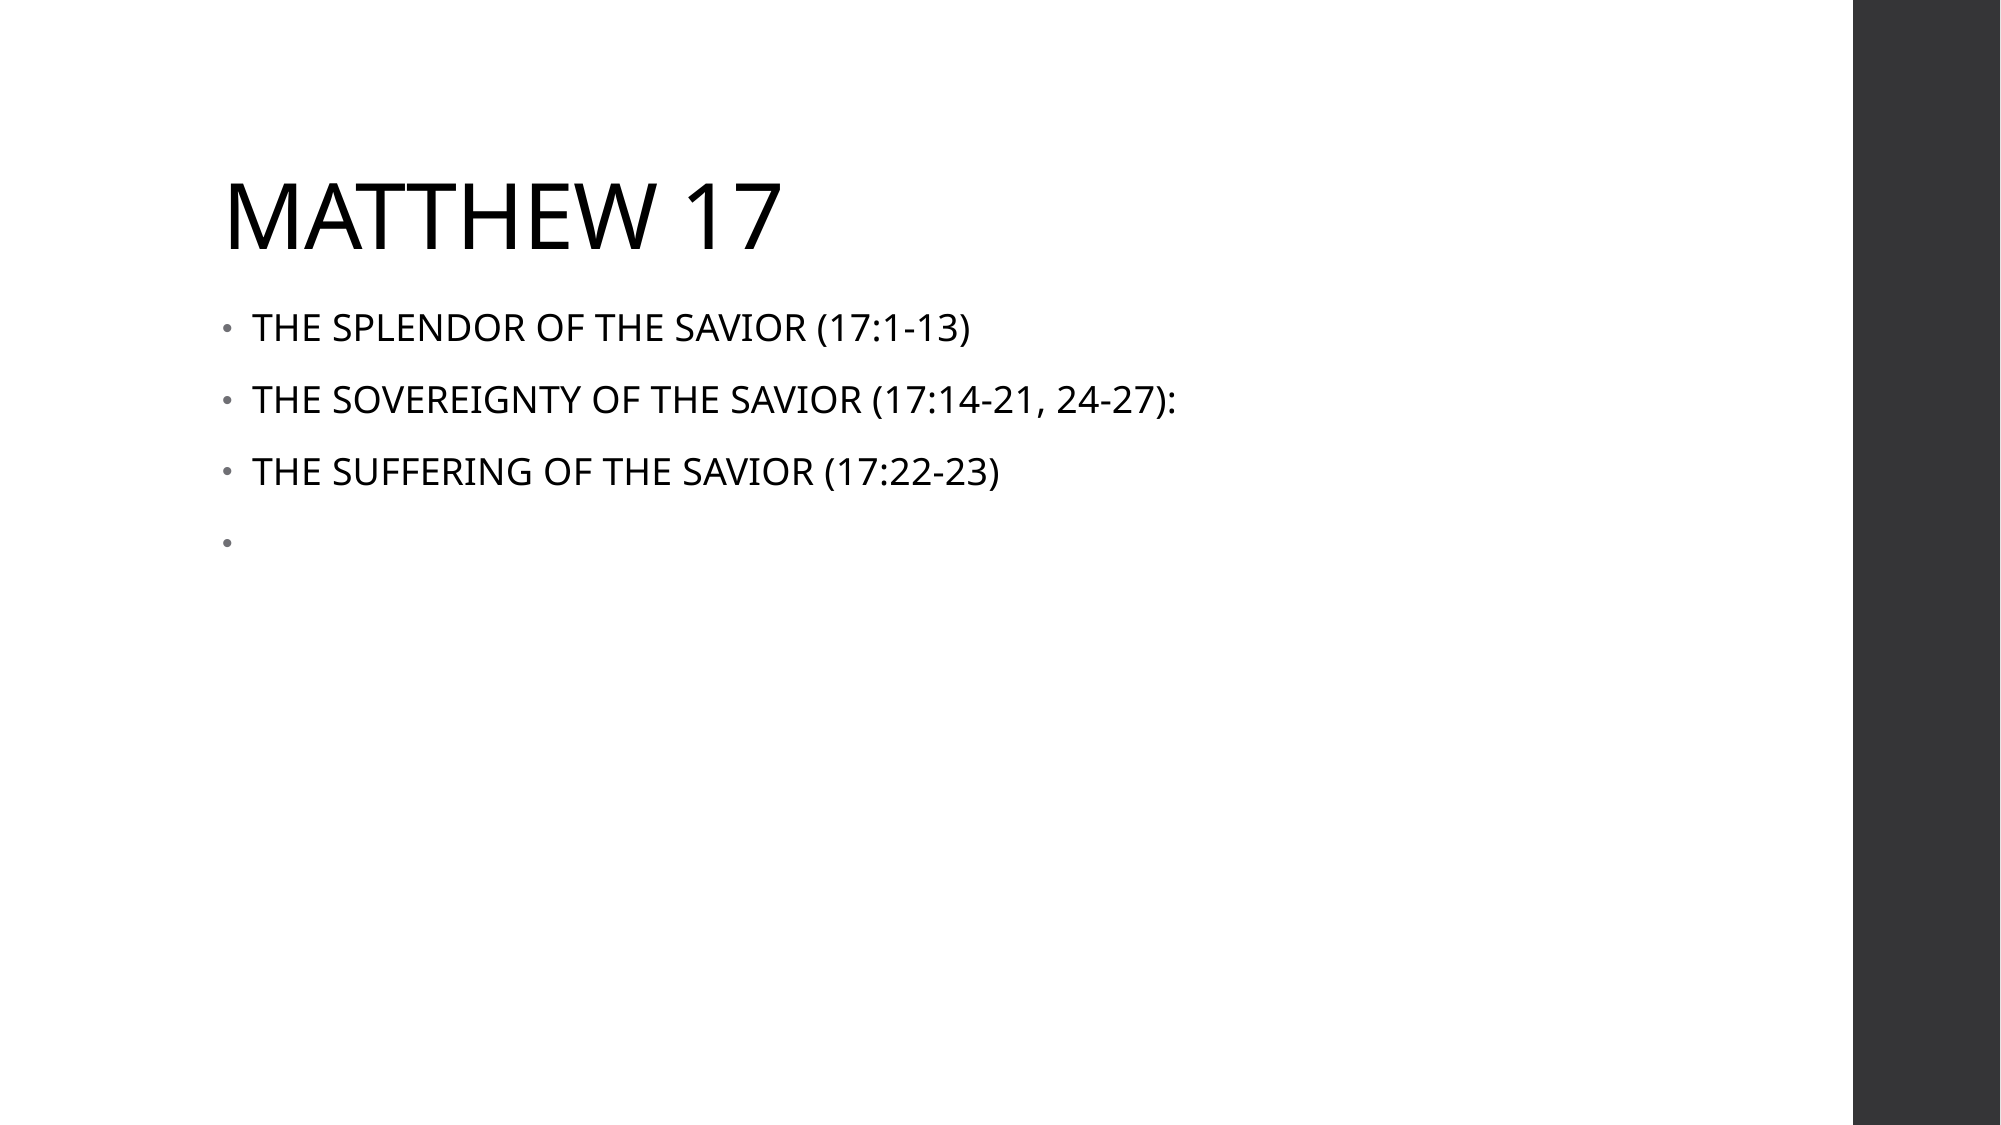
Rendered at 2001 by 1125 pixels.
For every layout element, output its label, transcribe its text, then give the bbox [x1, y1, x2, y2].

list THE SPLENDOR OF THE SAVIOR (17:1-13) THE SOVEREIGNTY OF THE SAVIOR (17:14-21, 24-27): THE SUFFERING OF THE SAVIOR (17:22-23) [206, 299, 1617, 1014]
title MATTHEW 17 [206, 60, 1797, 278]
